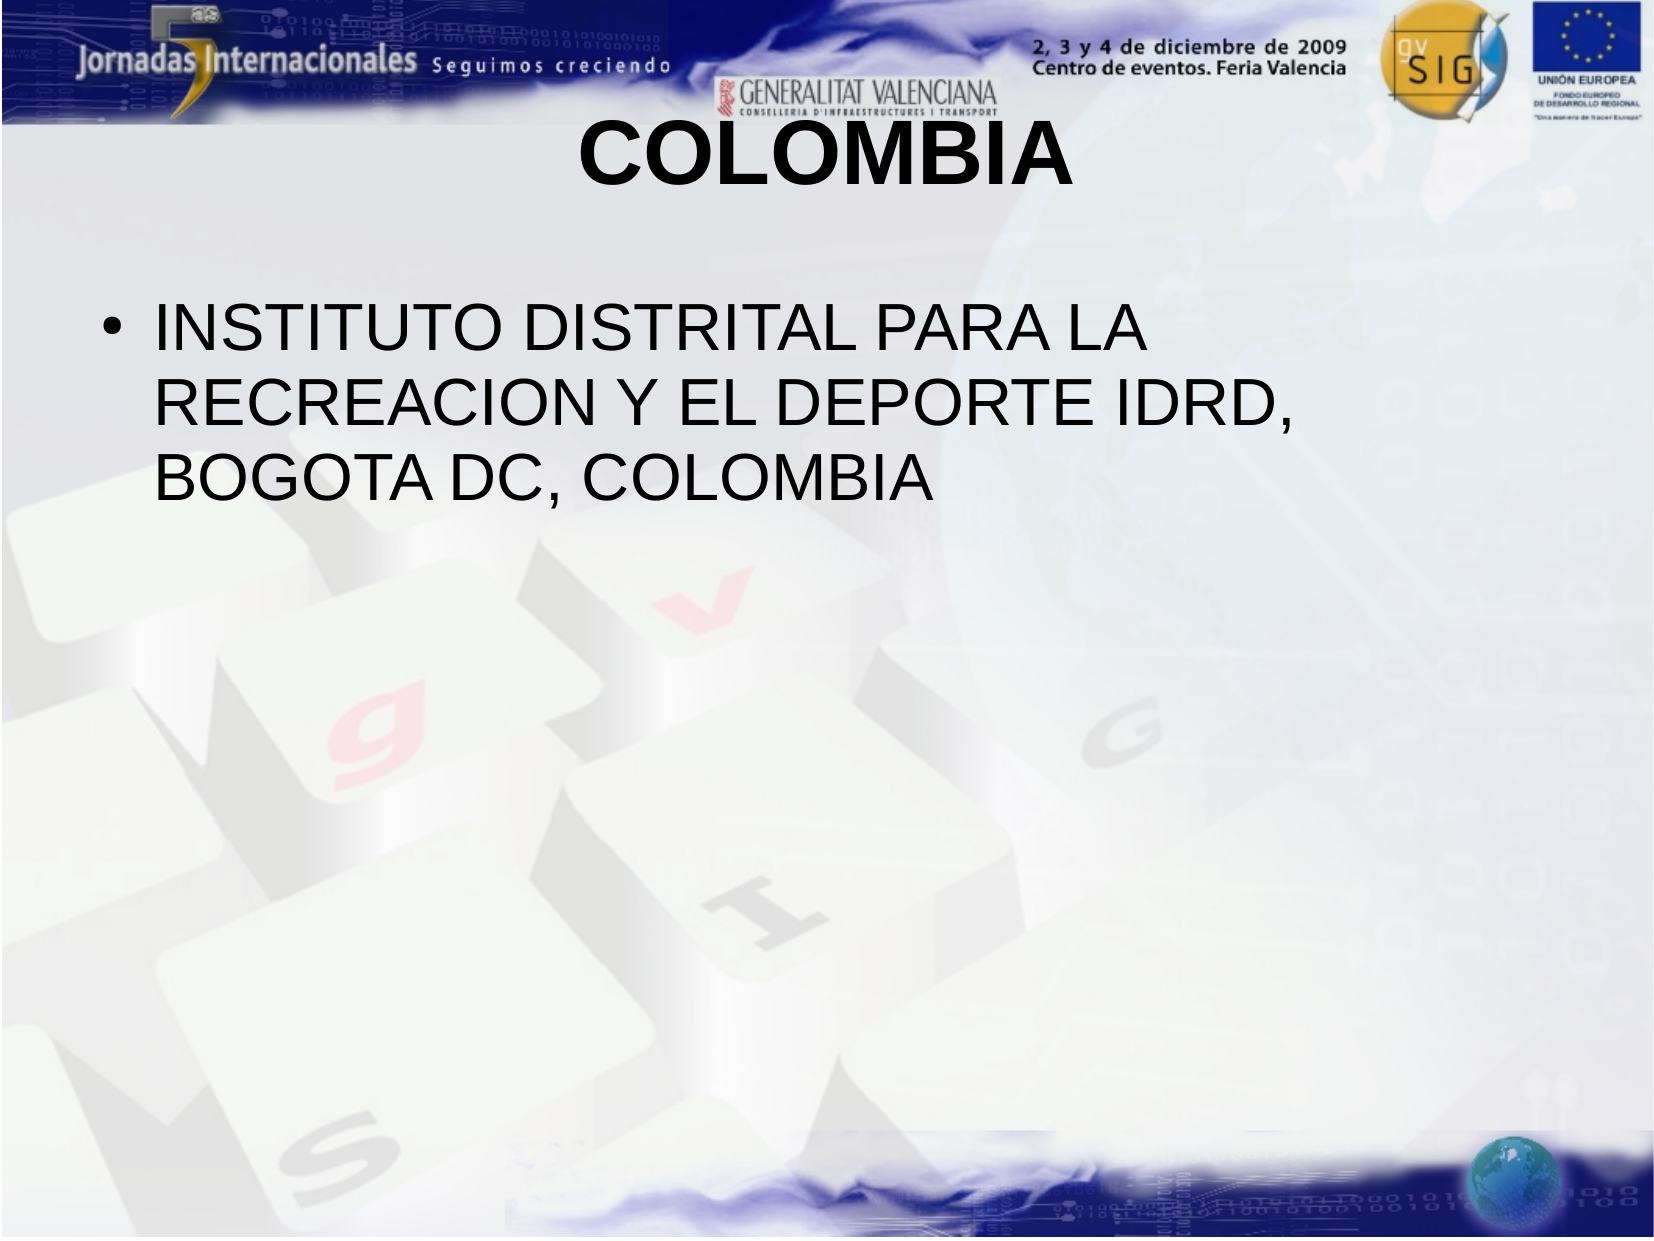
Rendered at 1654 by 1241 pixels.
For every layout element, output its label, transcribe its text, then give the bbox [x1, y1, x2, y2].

picture [2, 0, 1654, 1237]
list INSTITUTO DISTRITAL PARA LA RECREACION Y EL DEPORTE IDRD, BOGOTA DC, COLOMBIA [82, 290, 1571, 1094]
title COLOMBIA [82, 56, 1571, 250]
